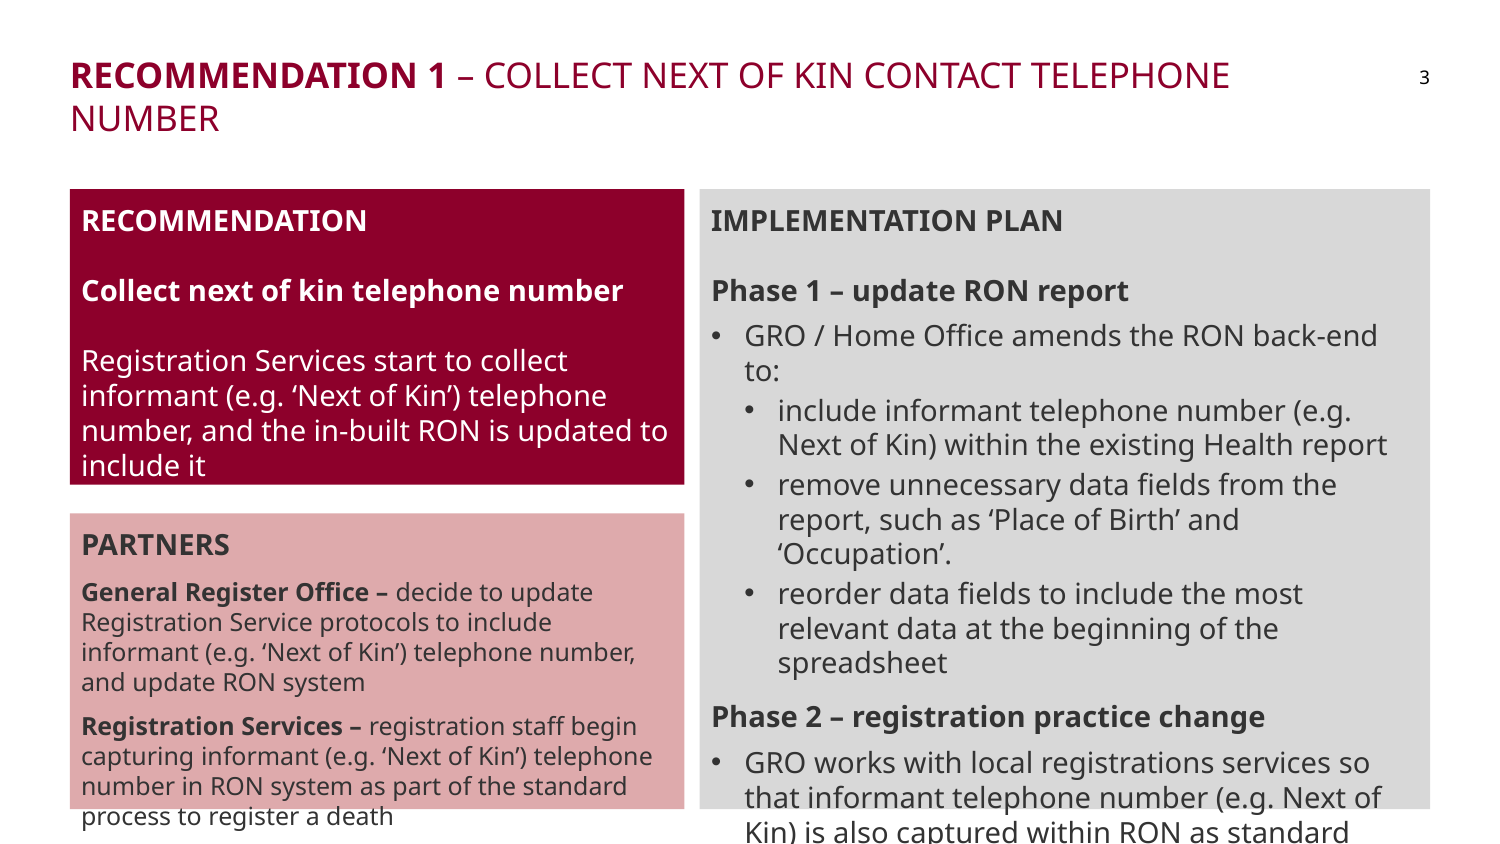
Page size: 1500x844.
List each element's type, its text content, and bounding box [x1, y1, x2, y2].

text_box RECOMMENDATION Collect next of kin telephone number Registration Services start to collect informant (e.g. ‘Next of Kin’) telephone number, and the in-built RON is updated to include it [69, 189, 685, 485]
text_box PARTNERS General Register Office – decide to update Registration Service protocols to include informant (e.g. ‘Next of Kin’) telephone number, and update RON system Registration Services – registration staff begin capturing informant (e.g. ‘Next of Kin’) telephone number in RON system as part of the standard process to register a death [69, 513, 685, 810]
title RECOMMENDATION 1 – COLLECT NEXT OF KIN CONTACT TELEPHONE NUMBER [69, 53, 1357, 161]
slide_number <number> [1388, 65, 1431, 111]
text_box IMPLEMENTATION PLAN Phase 1 – update RON report GRO / Home Office amends the RON back-end to: include informant telephone number (e.g. Next of Kin) within the existing Health report remove unnecessary data fields from the report, such as ‘Place of Birth’ and ‘Occupation’. reorder data fields to include the most relevant data at the beginning of the spreadsheet Phase 2 – registration practice change GRO works with local registrations services so that informant telephone number (e.g. Next of Kin) is also captured within RON as standard when registering a death [699, 189, 1431, 810]
